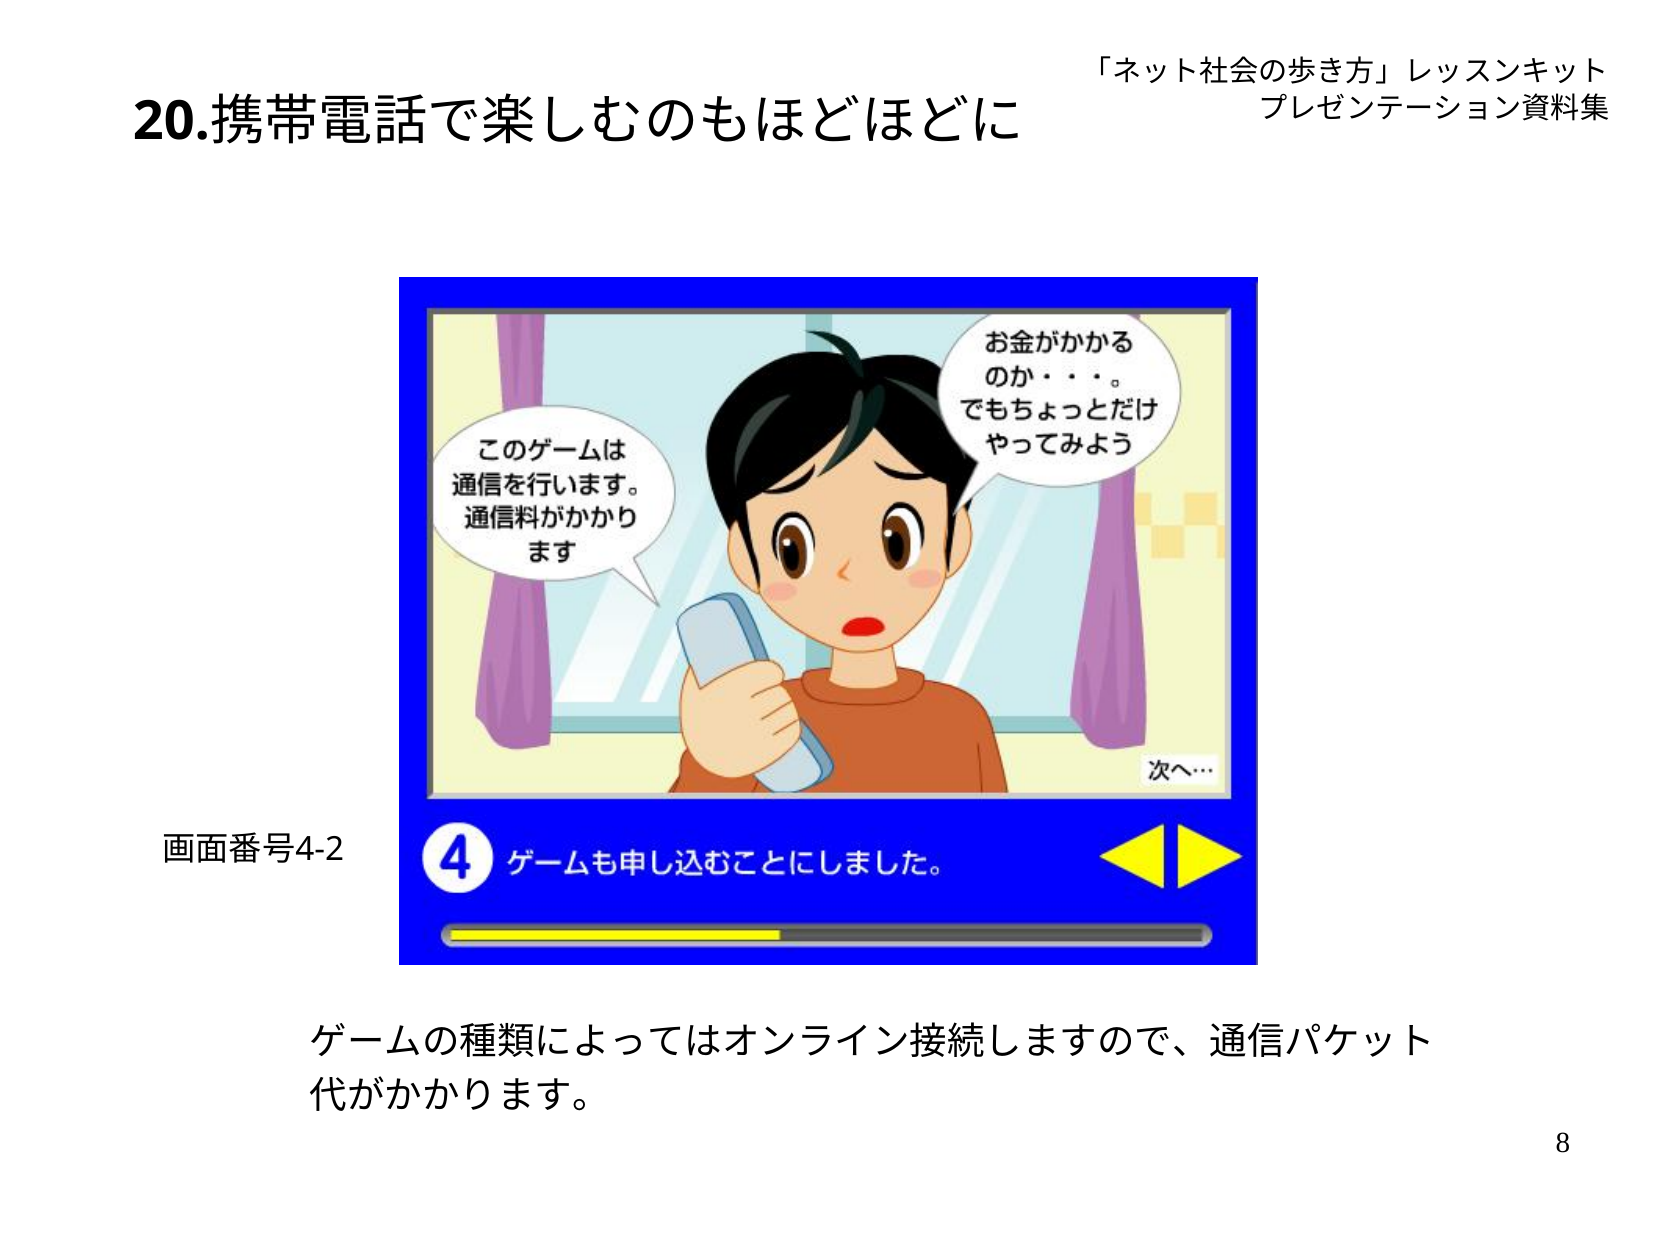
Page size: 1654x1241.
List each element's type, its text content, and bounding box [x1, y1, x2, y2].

text_box 20.携帯電話で楽しむのもほどほどに [118, 88, 1093, 158]
picture [399, 277, 1258, 965]
text_box 画面番号4-2 [147, 826, 384, 875]
text_box 「ネット社会の歩き方」レッスンキット プレゼンテーション資料集 [1062, 44, 1625, 134]
text_box ゲームの種類によってはオンライン接続しますので、通信パケット代がかかります。 [295, 1003, 1477, 1128]
